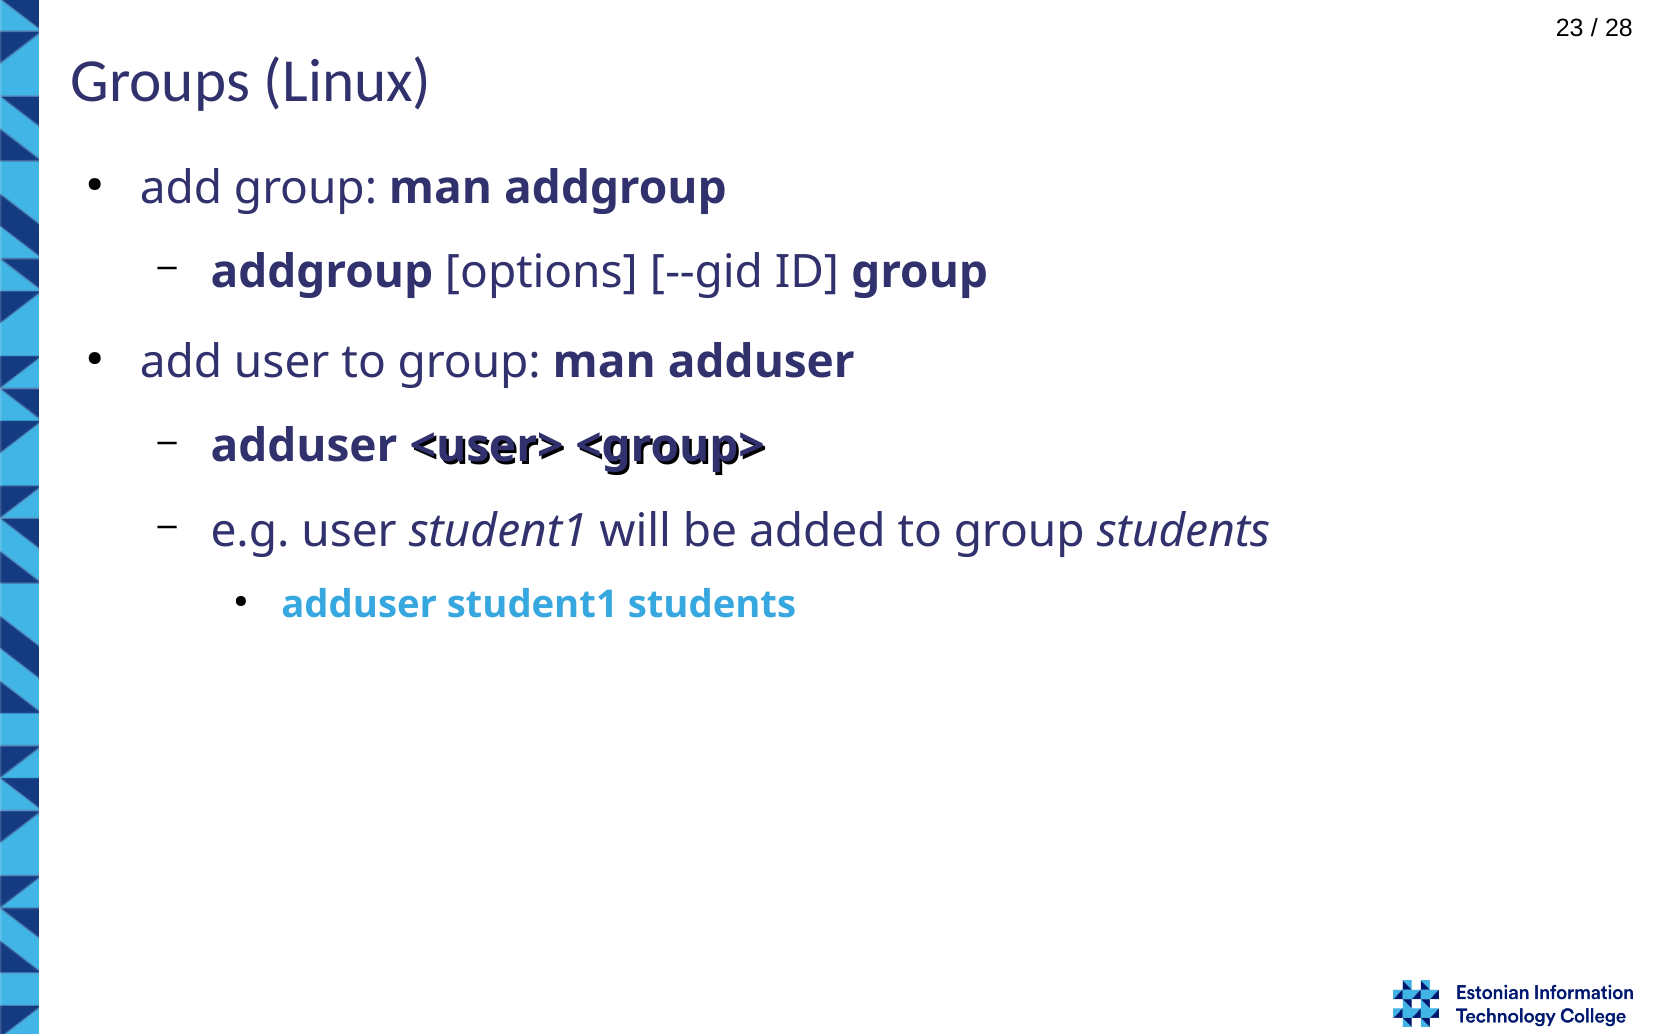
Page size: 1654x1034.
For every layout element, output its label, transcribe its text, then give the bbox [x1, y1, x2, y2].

list add group: man addgroup addgroup [options] [--gid ID] group add user to group: man adduser adduser <user> <group> e.g. user student1 will be added to group students adduser student1 students [68, 153, 1630, 957]
picture [1393, 980, 1633, 1027]
title Groups (Linux) [70, 41, 1630, 130]
